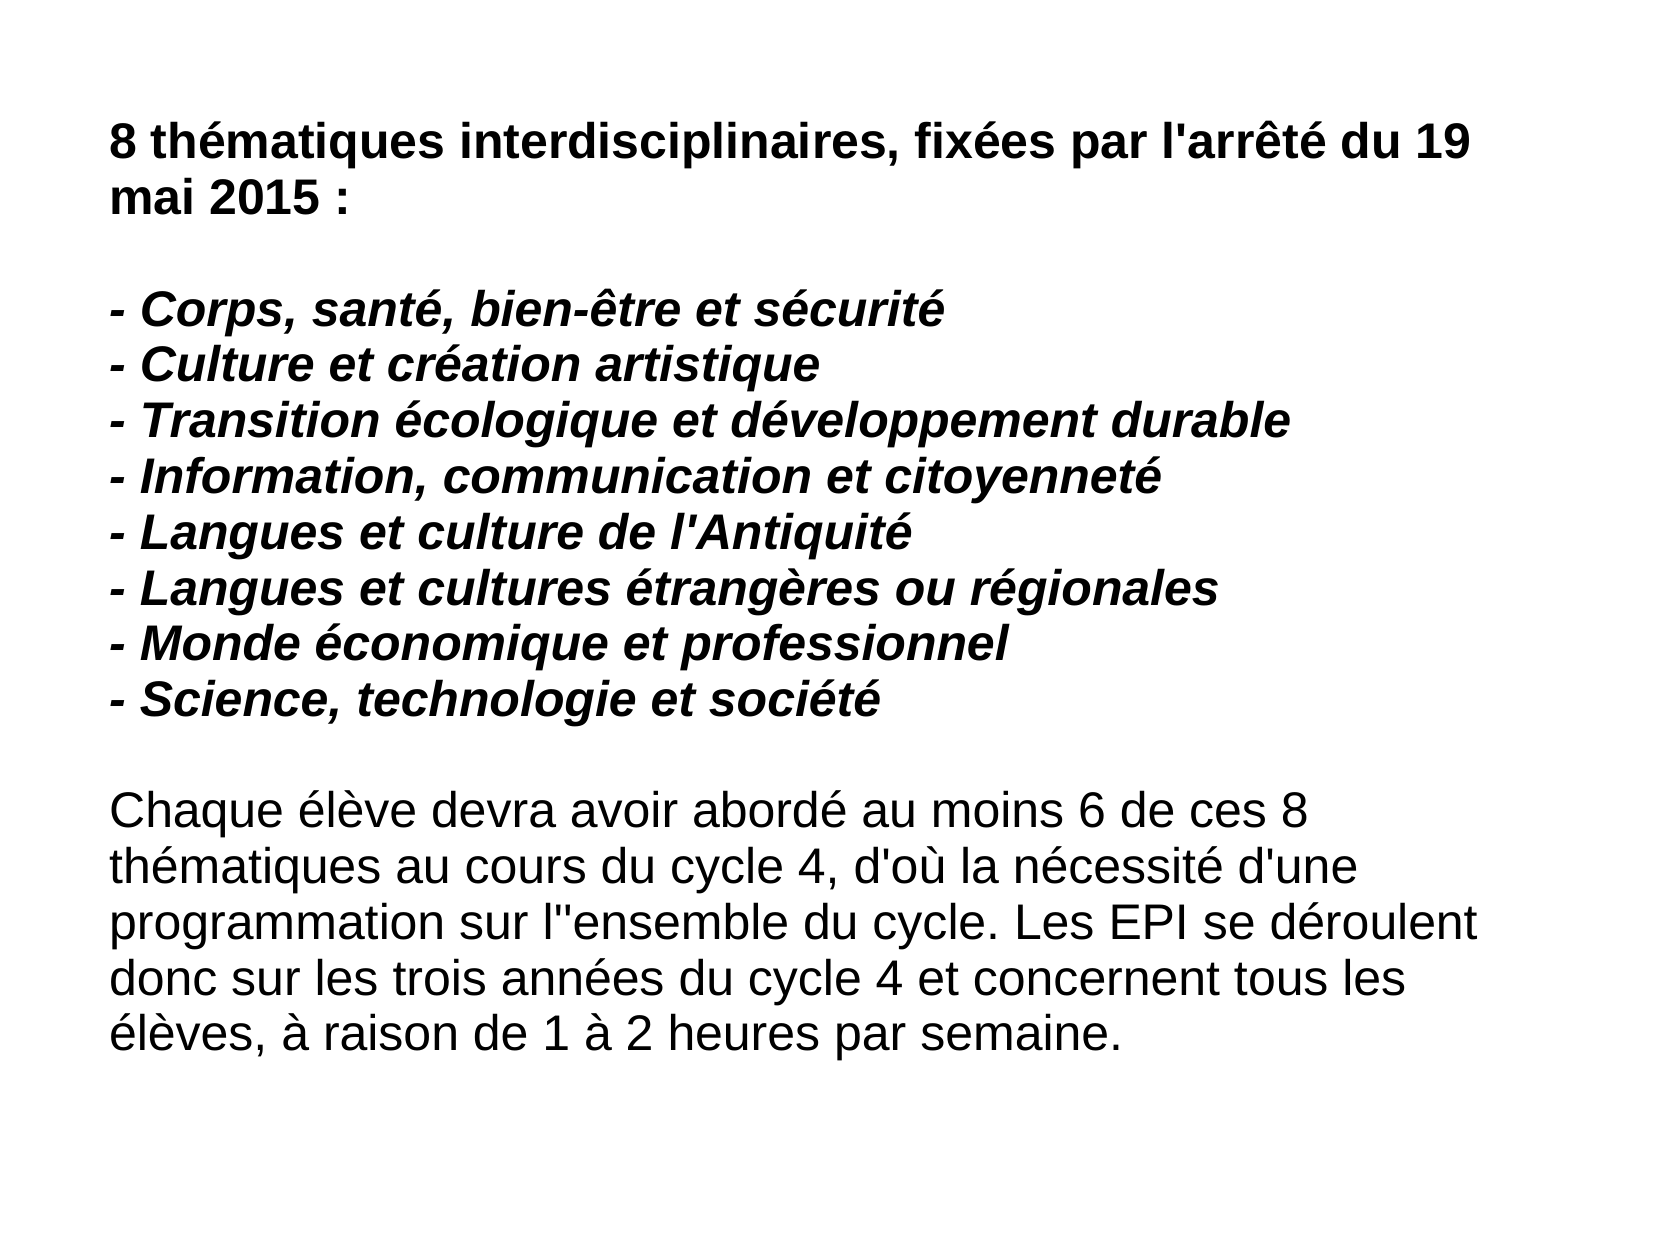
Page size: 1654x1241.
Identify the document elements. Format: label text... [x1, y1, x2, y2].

picture [70, 59, 1583, 1105]
text_box 8 thématiques interdisciplinaires, fixées par l'arrêté du 19 mai 2015 : - Corps, santé, bien-être et sécurité - Culture et création artistique - Transition écologique et développement durable - Information, communication et citoyenneté - Langues et culture de l'Antiquité - Langues et cultures étrangères ou régionales - Monde économique et professionnel - Science, technologie et société Chaque élève devra avoir abordé au moins 6 de ces 8 thématiques au cours du cycle 4, d'où la nécessité d'une programmation sur l''ensemble du cycle. Les EPI se déroulent donc sur les trois années du cycle 4 et concernent tous les élèves, à raison de 1 à 2 heures par semaine. [94, 106, 1579, 1083]
